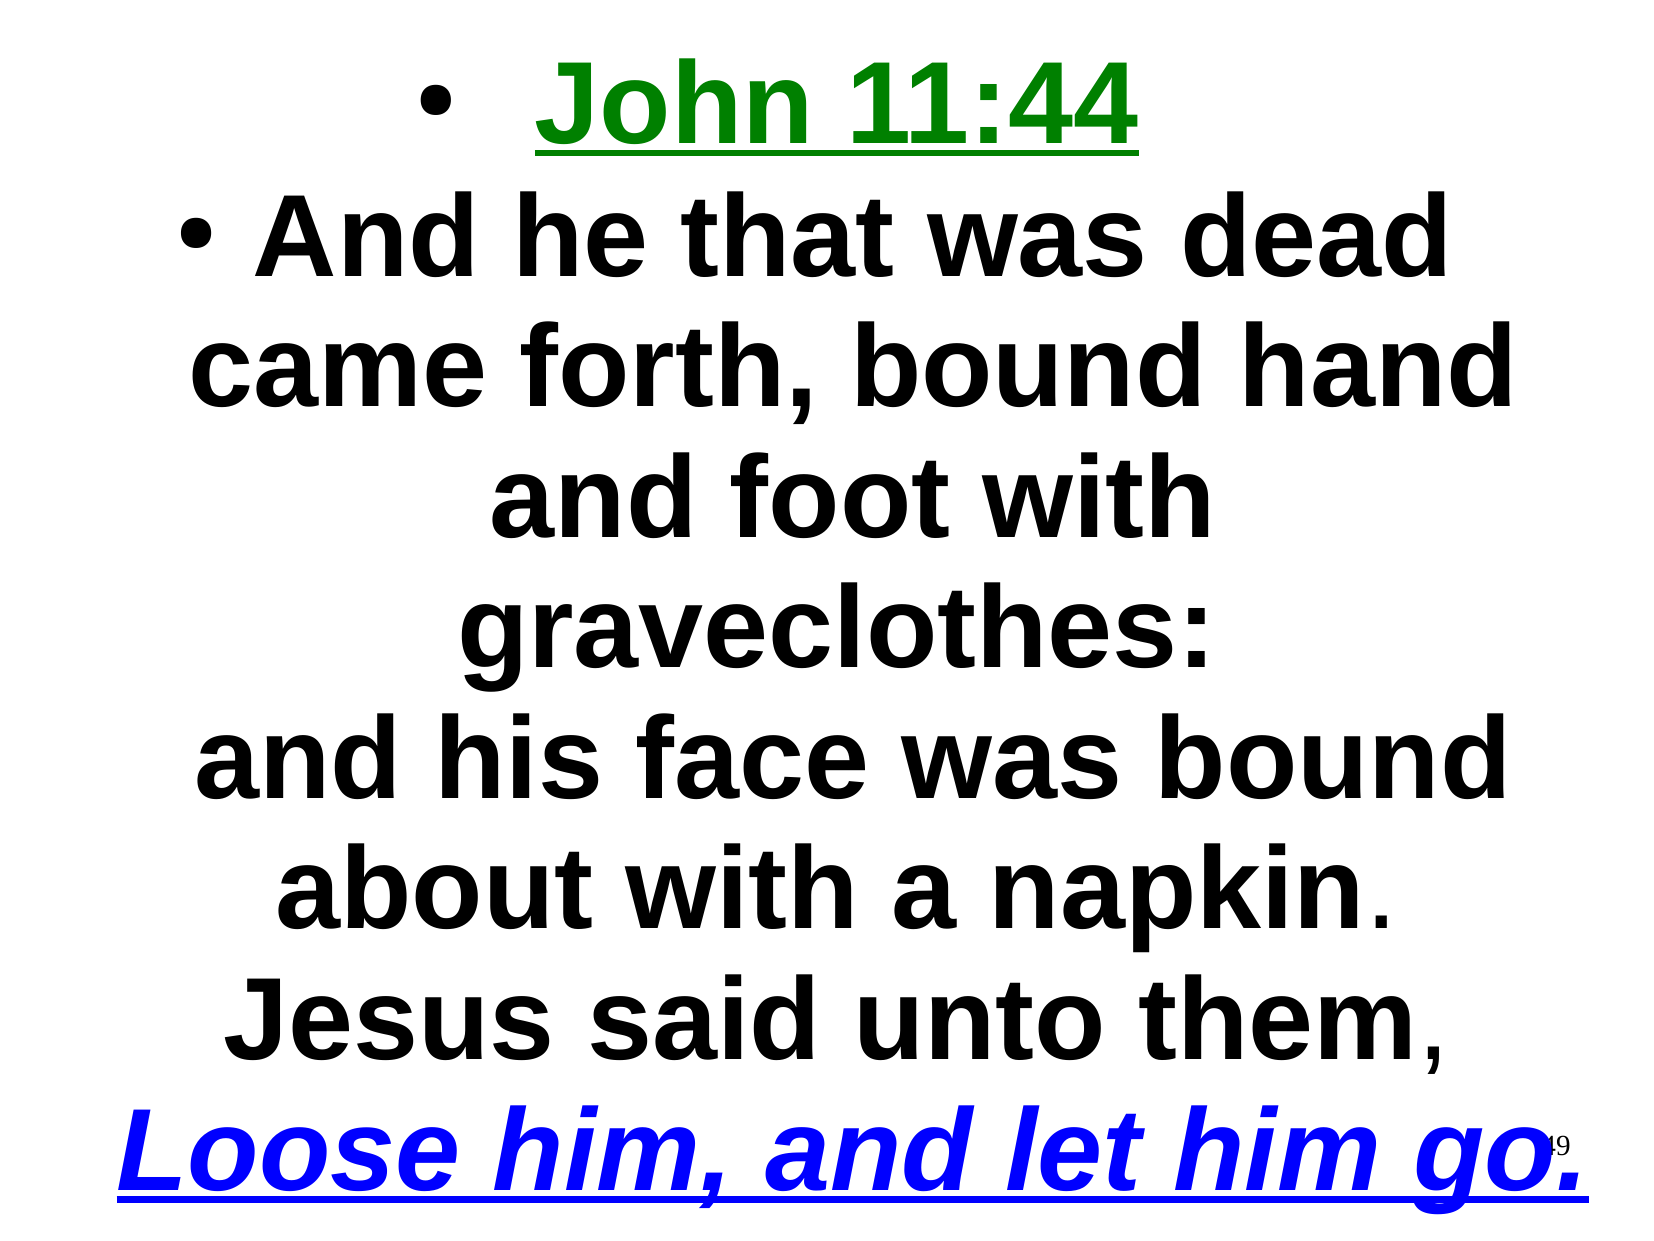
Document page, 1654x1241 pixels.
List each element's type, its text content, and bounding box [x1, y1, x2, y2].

list John 11:44 And he that was dead came forth, bound hand and foot with graveclothes: and his face was bound about with a napkin. Jesus said unto them, Loose him, and let him go. [37, 37, 1613, 1238]
